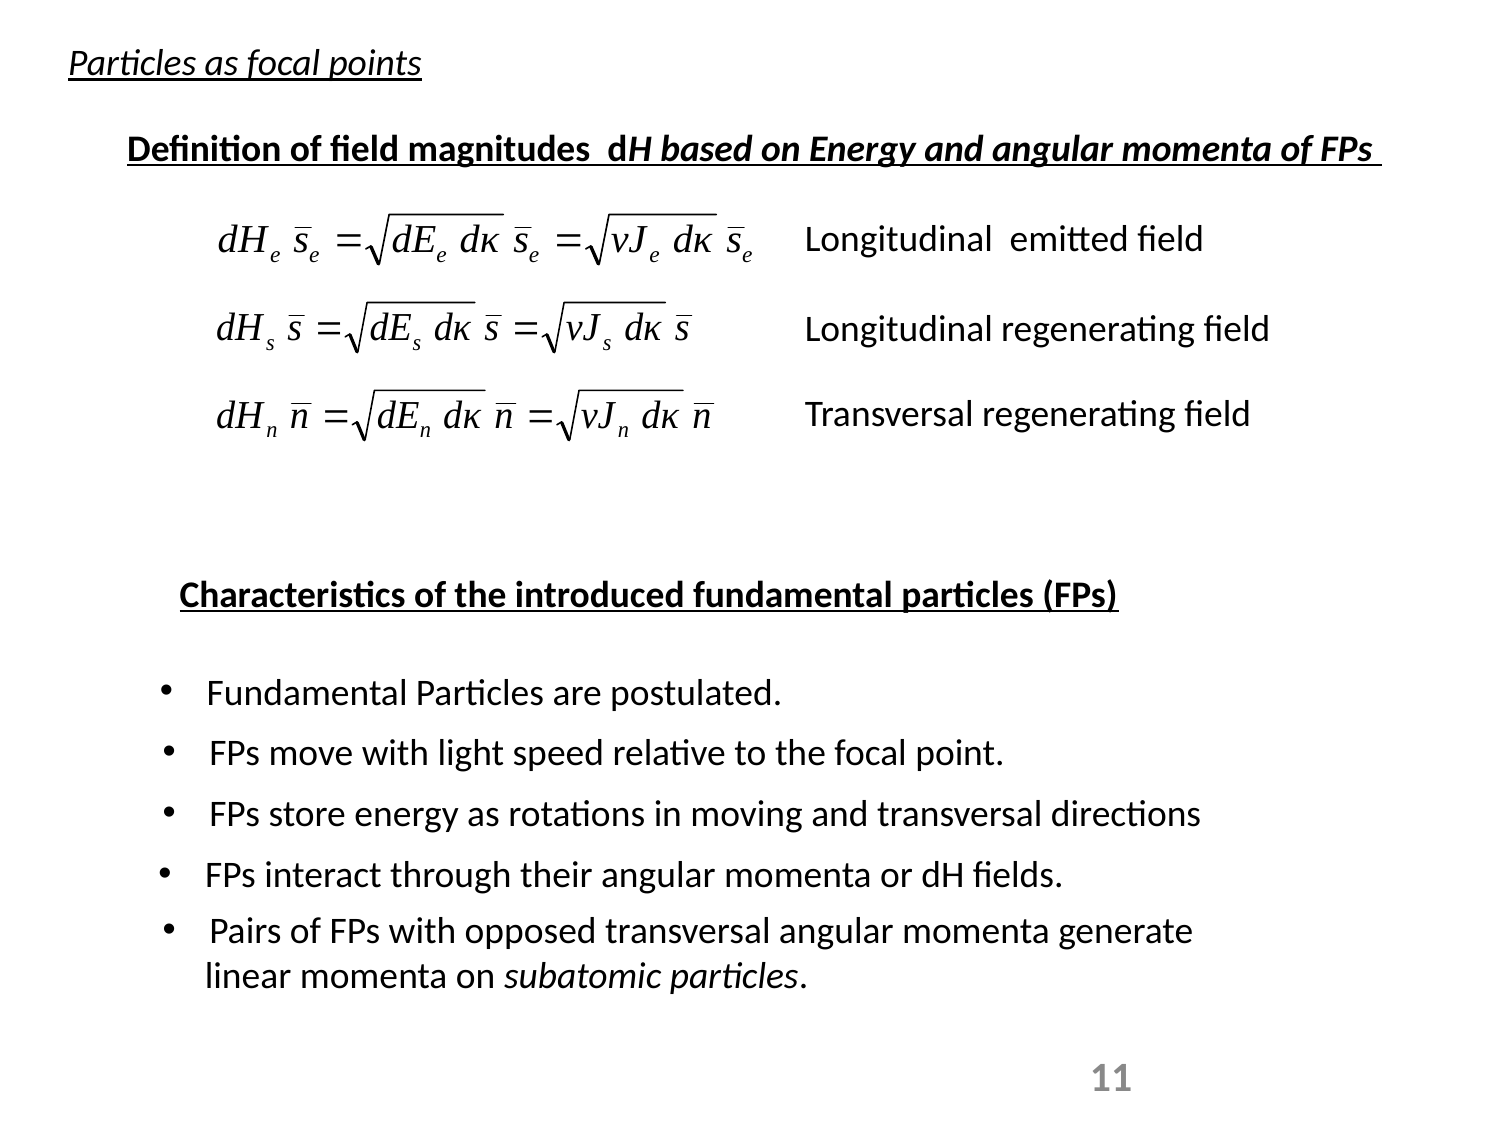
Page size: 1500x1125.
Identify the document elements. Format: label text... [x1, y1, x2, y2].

text_box Fundamental Particles are postulated. [144, 660, 805, 721]
text_box Longitudinal regenerating field [789, 296, 1310, 357]
text_box FPs move with light speed relative to the focal point. [147, 720, 1031, 782]
text_box Characteristics of the introduced fundamental particles (FPs) [119, 562, 1180, 622]
text_box FPs store energy as rotations in moving and transversal directions [147, 781, 1267, 843]
text_box Pairs of FPs with opposed transversal angular momenta generate linear momenta on subatomic particles. [147, 898, 1230, 1005]
text_box Definition of field magnitudes dH based on Energy and angular momenta of FPs [112, 116, 1436, 177]
text_box FPs interact through their angular momenta or dH fields. [143, 842, 1091, 904]
text_box [1074, 1042, 1426, 1103]
chart [210, 294, 701, 364]
chart [210, 381, 721, 452]
text_box Transversal regenerating field [789, 381, 1273, 443]
text_box Particles as focal points [53, 31, 437, 91]
chart [211, 206, 761, 276]
text_box Longitudinal emitted field [789, 206, 1252, 267]
